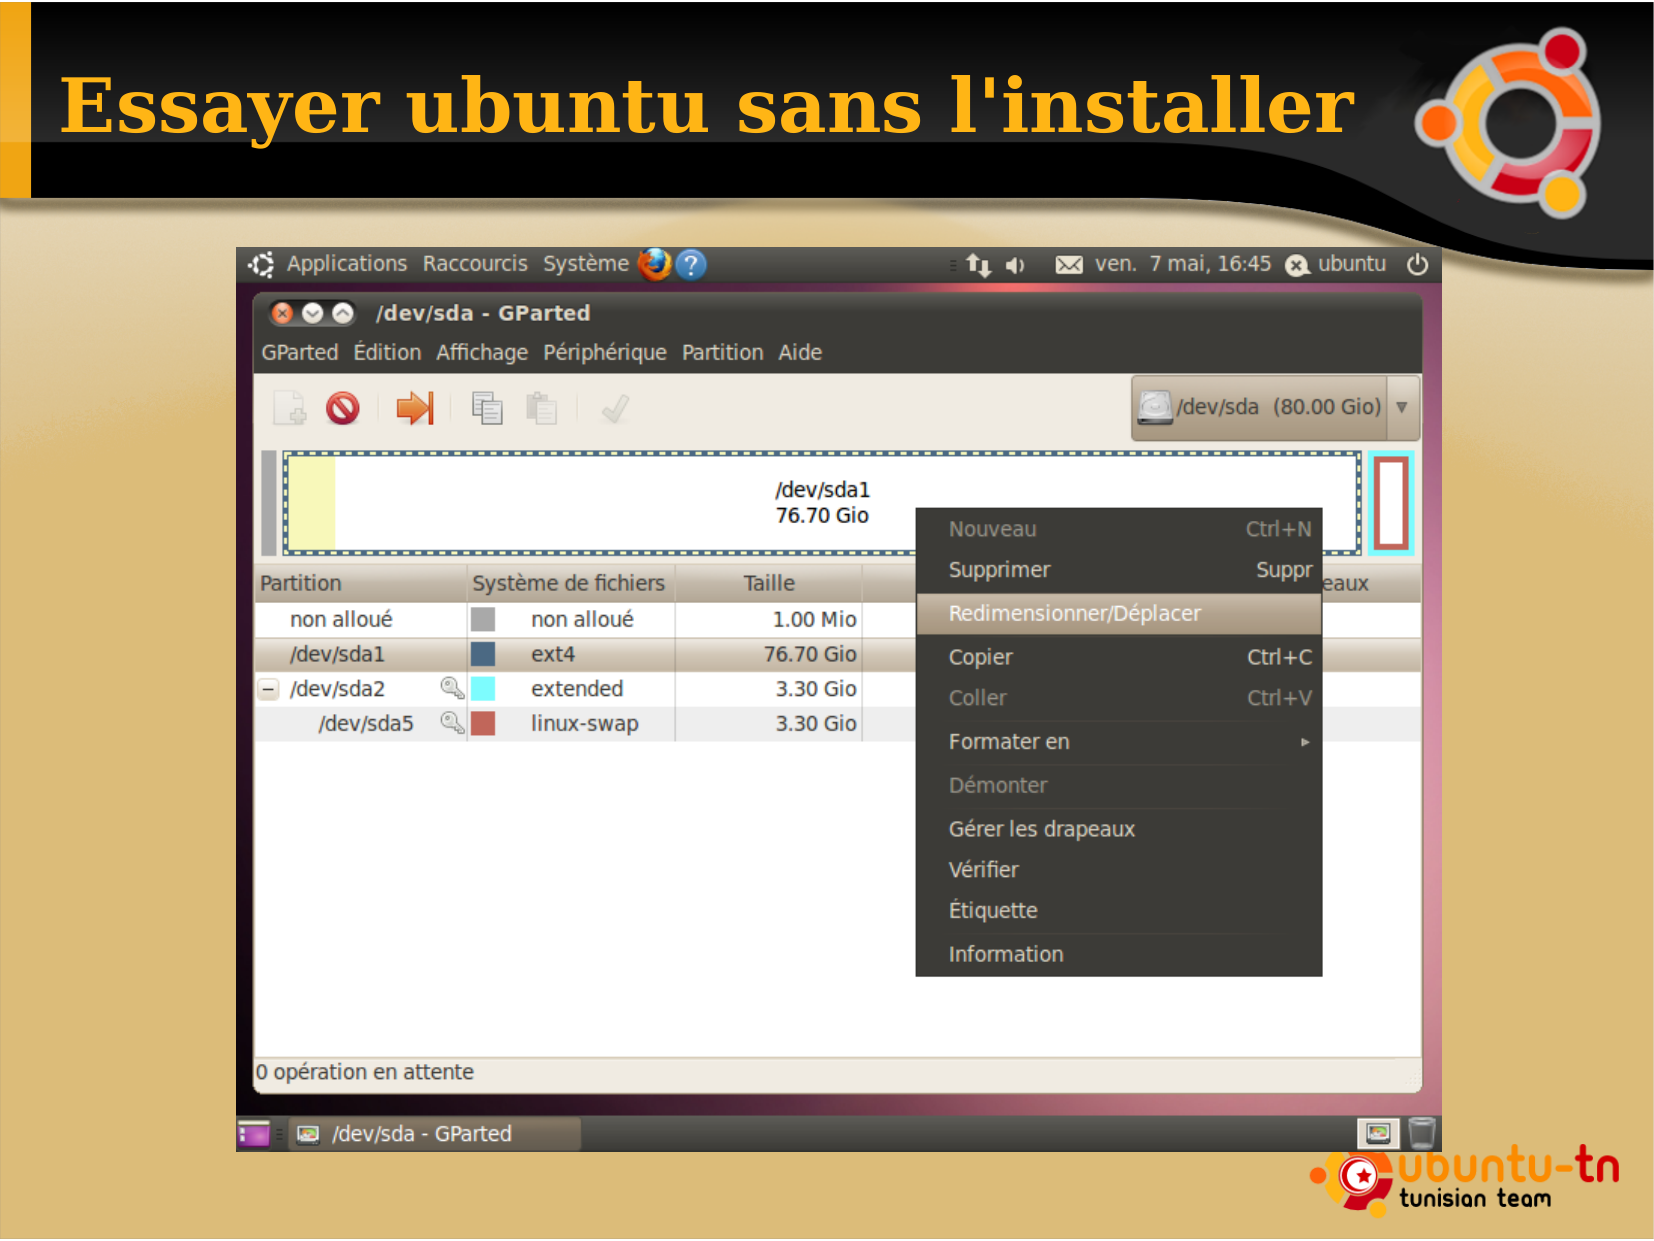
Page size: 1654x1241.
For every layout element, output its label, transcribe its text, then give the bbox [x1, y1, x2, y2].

picture [0, 0, 1654, 1241]
title Essayer ubuntu sans l'installer [59, 9, 1447, 202]
